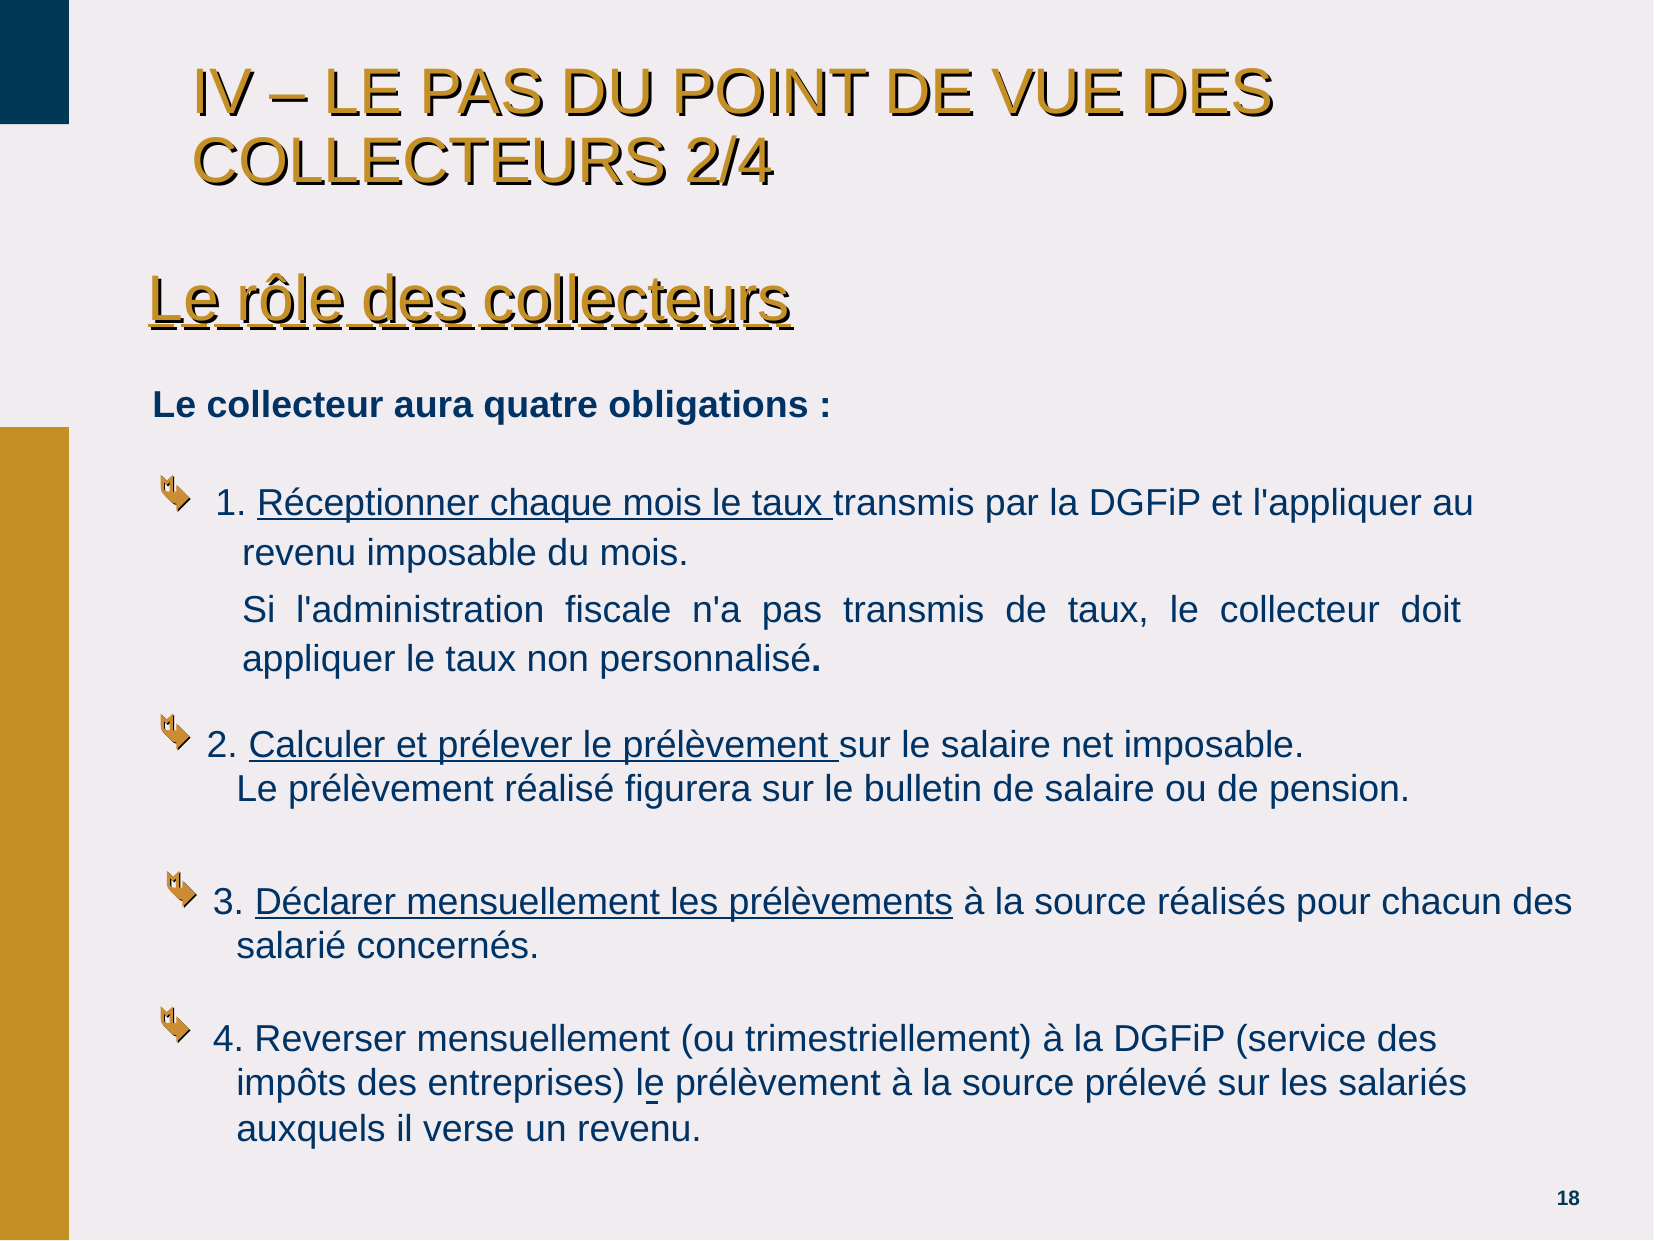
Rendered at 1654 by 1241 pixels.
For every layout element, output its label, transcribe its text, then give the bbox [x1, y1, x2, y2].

text_box salarié concernés. [236, 924, 639, 969]
text_box Le collecteur aura quatre obligations : [152, 383, 857, 434]
text_box auxquels il verse un revenu. [236, 1107, 714, 1152]
list Le rôle des collecteurs [147, 265, 1329, 338]
text_box <numéro> [1429, 1181, 1595, 1220]
text_box impôts des entreprises) le prélèvement à la source prélevé sur les salariés [236, 1061, 1506, 1106]
text_box 1. Réceptionner chaque mois le taux transmis par la DGFiP et l'appliquer au [215, 481, 1506, 526]
text_box  [149, 868, 213, 925]
text_box  [143, 711, 207, 768]
text_box Le prélèvement réalisé figurera sur le bulletin de salaire ou de pension. [236, 767, 1440, 812]
text_box 4. Reverser mensuellement (ou trimestriellement) à la DGFiP (service des [212, 1017, 1472, 1062]
text_box appliquer le taux non personnalisé. [242, 637, 840, 680]
text_box  [143, 1003, 207, 1082]
text_box  [143, 472, 207, 529]
text_box Si l'administration fiscale n'a pas transmis de taux, le collecteur doit [242, 588, 1506, 631]
text_box 3. Déclarer mensuellement les prélèvements à la source réalisés pour chacun des [213, 880, 1584, 925]
text_box 2. Calculer et prélever le prélèvement sur le salaire net imposable. [207, 723, 1334, 768]
text_box IV – LE PAS DU POINT DE VUE DES COLLECTEURS 2/4 [177, 51, 1566, 207]
text_box revenu imposable du mois. [242, 531, 711, 576]
